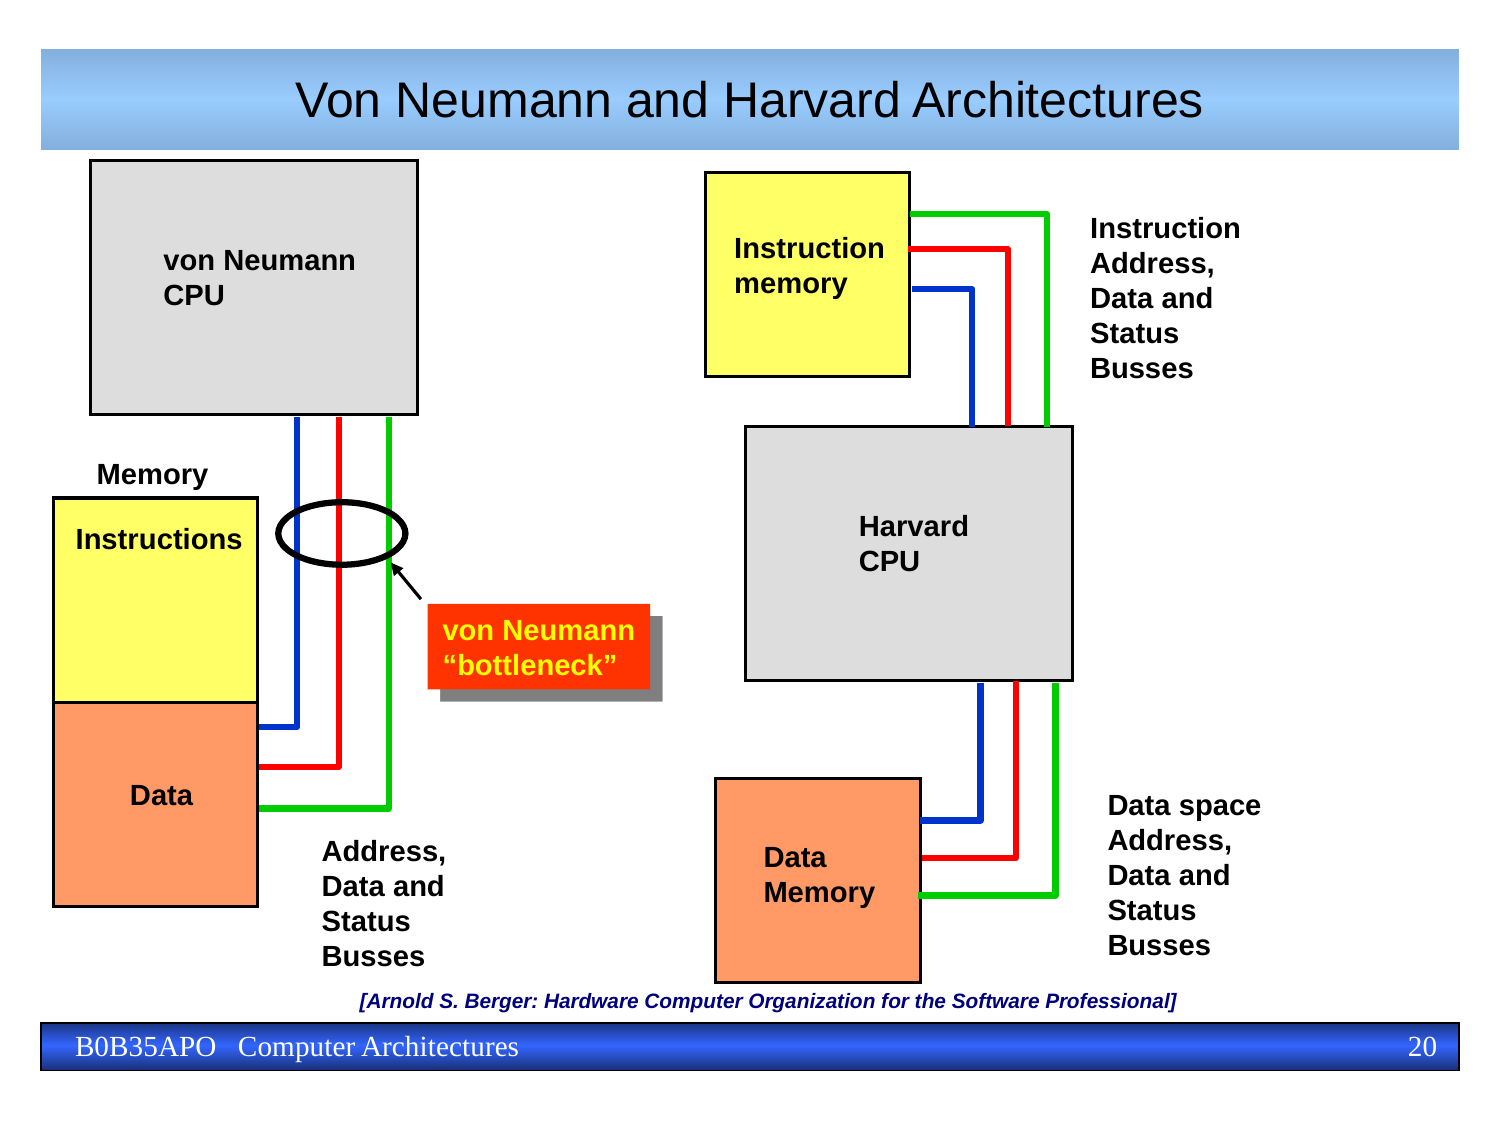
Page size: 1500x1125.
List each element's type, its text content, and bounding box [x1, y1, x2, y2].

title Von Neumann and Harvard Architectures [41, 49, 1459, 150]
text_box [53, 497, 258, 907]
text_box [715, 778, 921, 980]
text_box Harvard CPU [843, 499, 985, 585]
text_box Data Memory [748, 830, 891, 916]
text_box von Neumann “bottleneck” [427, 603, 651, 690]
text_box Data space Address, Data and Status Busses [1092, 778, 1277, 969]
text_box von Neumann CPU [148, 233, 371, 319]
text_box [745, 426, 1073, 681]
text_box Address, Data and Status Busses [306, 824, 462, 980]
text_box Instruction memory [719, 222, 901, 308]
text_box Instructions [60, 512, 258, 563]
text_box [90, 160, 418, 415]
text_box Memory [81, 447, 224, 499]
text_box Instruction Address, Data and Status Busses [1075, 201, 1257, 392]
text_box [705, 172, 910, 377]
text_box Data [115, 768, 209, 819]
text_box [Arnold S. Berger: Hardware Computer Organization for the Software Professional] [32, 980, 1192, 1021]
